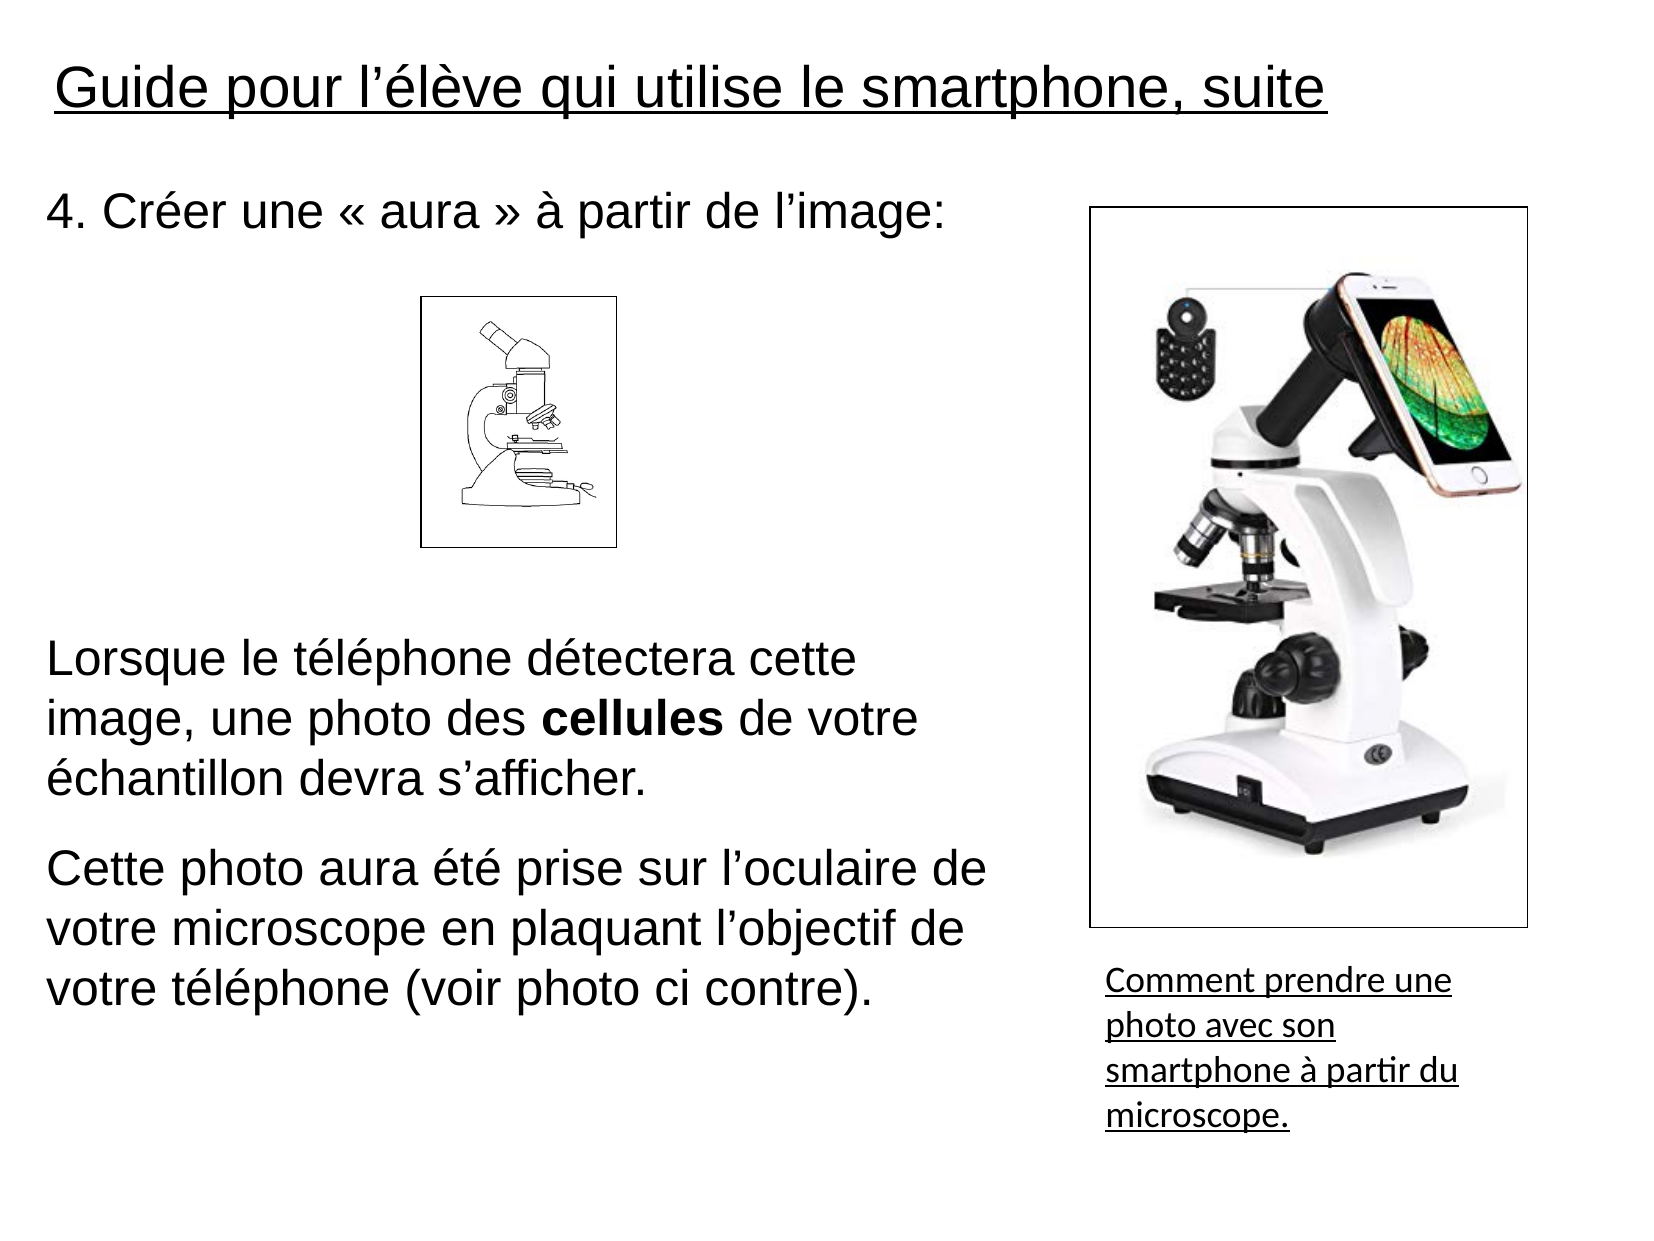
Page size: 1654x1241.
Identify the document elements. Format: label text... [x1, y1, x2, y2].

picture [421, 297, 616, 547]
text_box Comment prendre une photo avec son smartphone à partir du microscope. [1090, 947, 1527, 1145]
title Guide pour l’élève qui utilise le smartphone, suite [0, 0, 1435, 188]
list 4. Créer une « aura » à partir de l’image: Lorsque le téléphone détectera cette image, une photo des cellules de votre échantillon devra s’afficher. Cette photo aura été prise sur l’oculaire de votre microscope en plaquant l’objectif de votre téléphone (voir photo ci contre). [46, 178, 992, 1087]
picture [1090, 207, 1527, 927]
